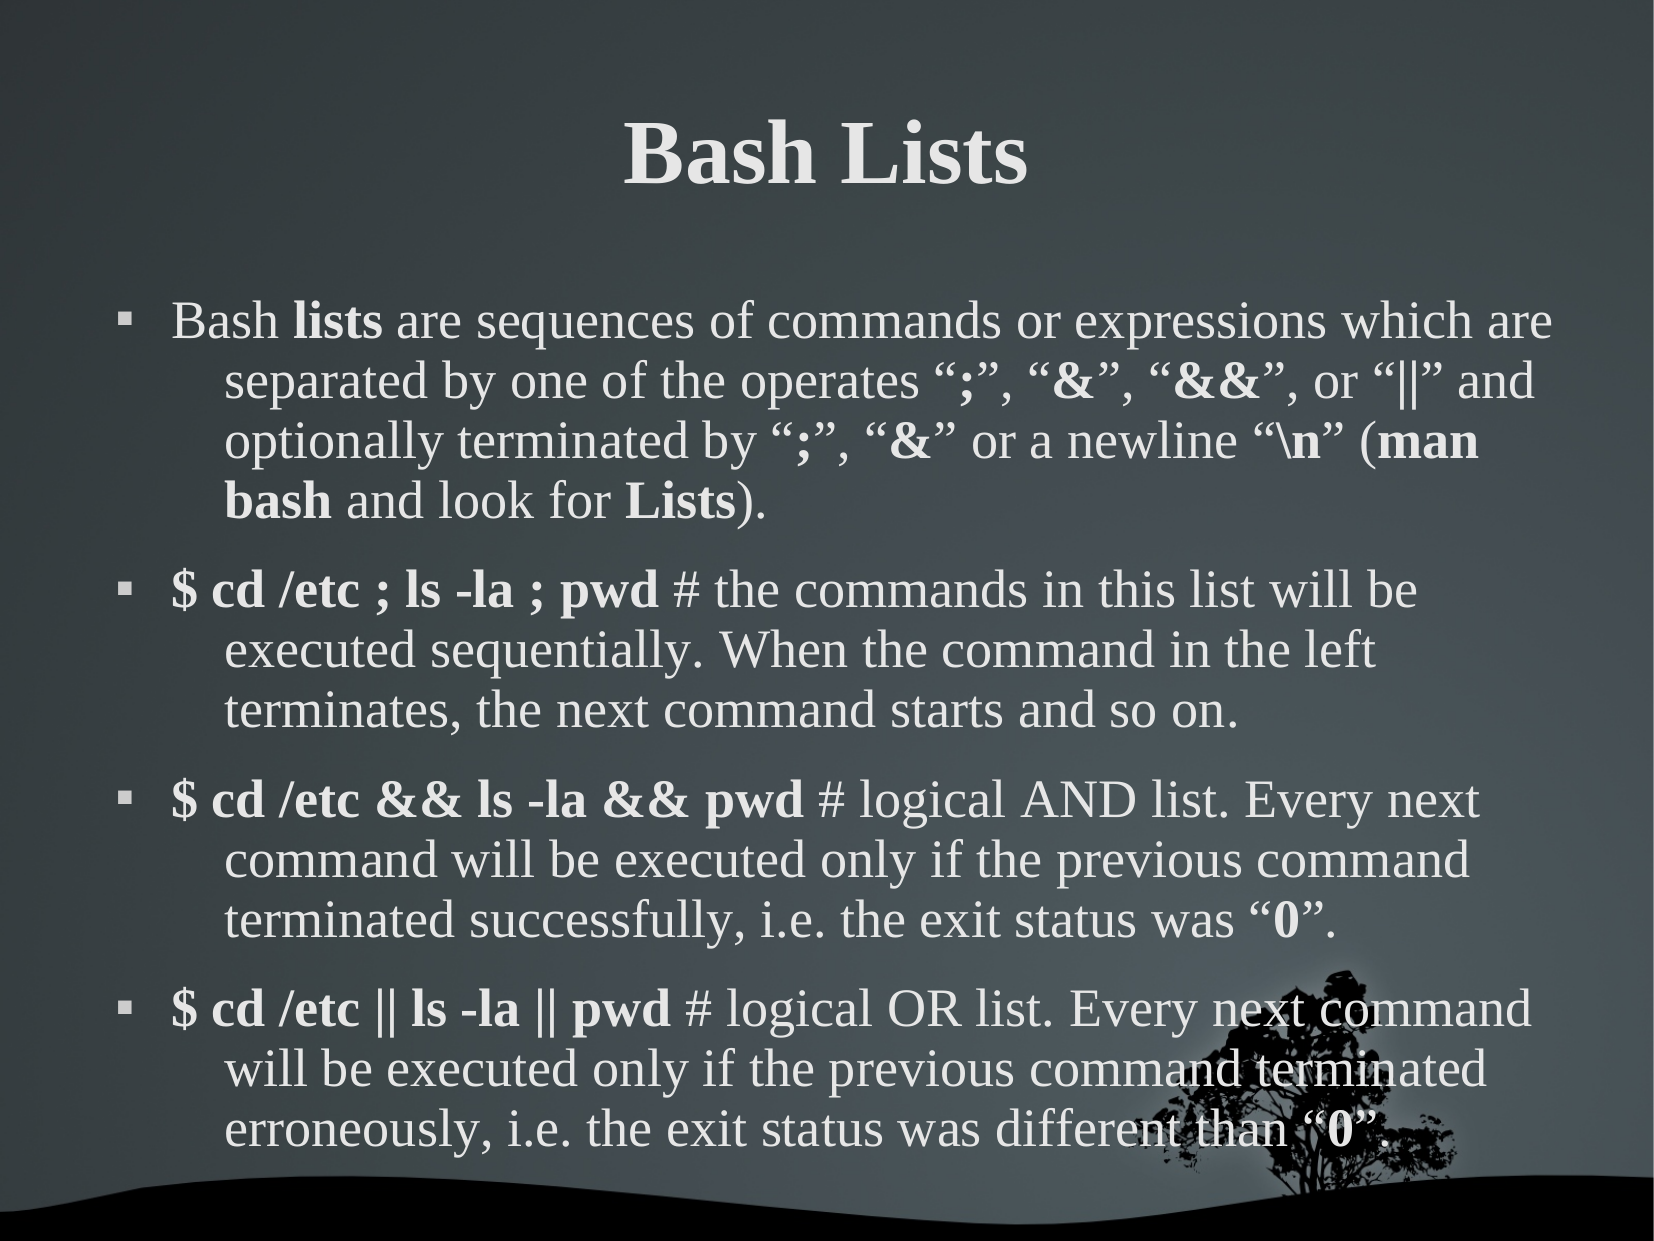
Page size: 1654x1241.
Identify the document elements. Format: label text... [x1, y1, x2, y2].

title Bash Lists [82, 49, 1571, 257]
picture [0, 0, 1654, 1241]
list Bash lists are sequences of commands or expressions which are separated by one of the operates “;”, “&”, “&&”, or “||” and optionally terminated by “;”, “&” or a newline “\n” (man bash and look for Lists). $ cd /etc ; ls -la ; pwd # the commands in this list will be executed sequentially. When the command in the left terminates, the next command starts and so on. $ cd /etc && ls -la && pwd # logical AND list. Every next command will be executed only if the previous command terminated successfully, i.e. the exit status was “0”. $ cd /etc || ls -la || pwd # logical OR list. Every next command will be executed only if the previous command terminated erroneously, i.e. the exit status was different than “0”. [82, 290, 1571, 1175]
